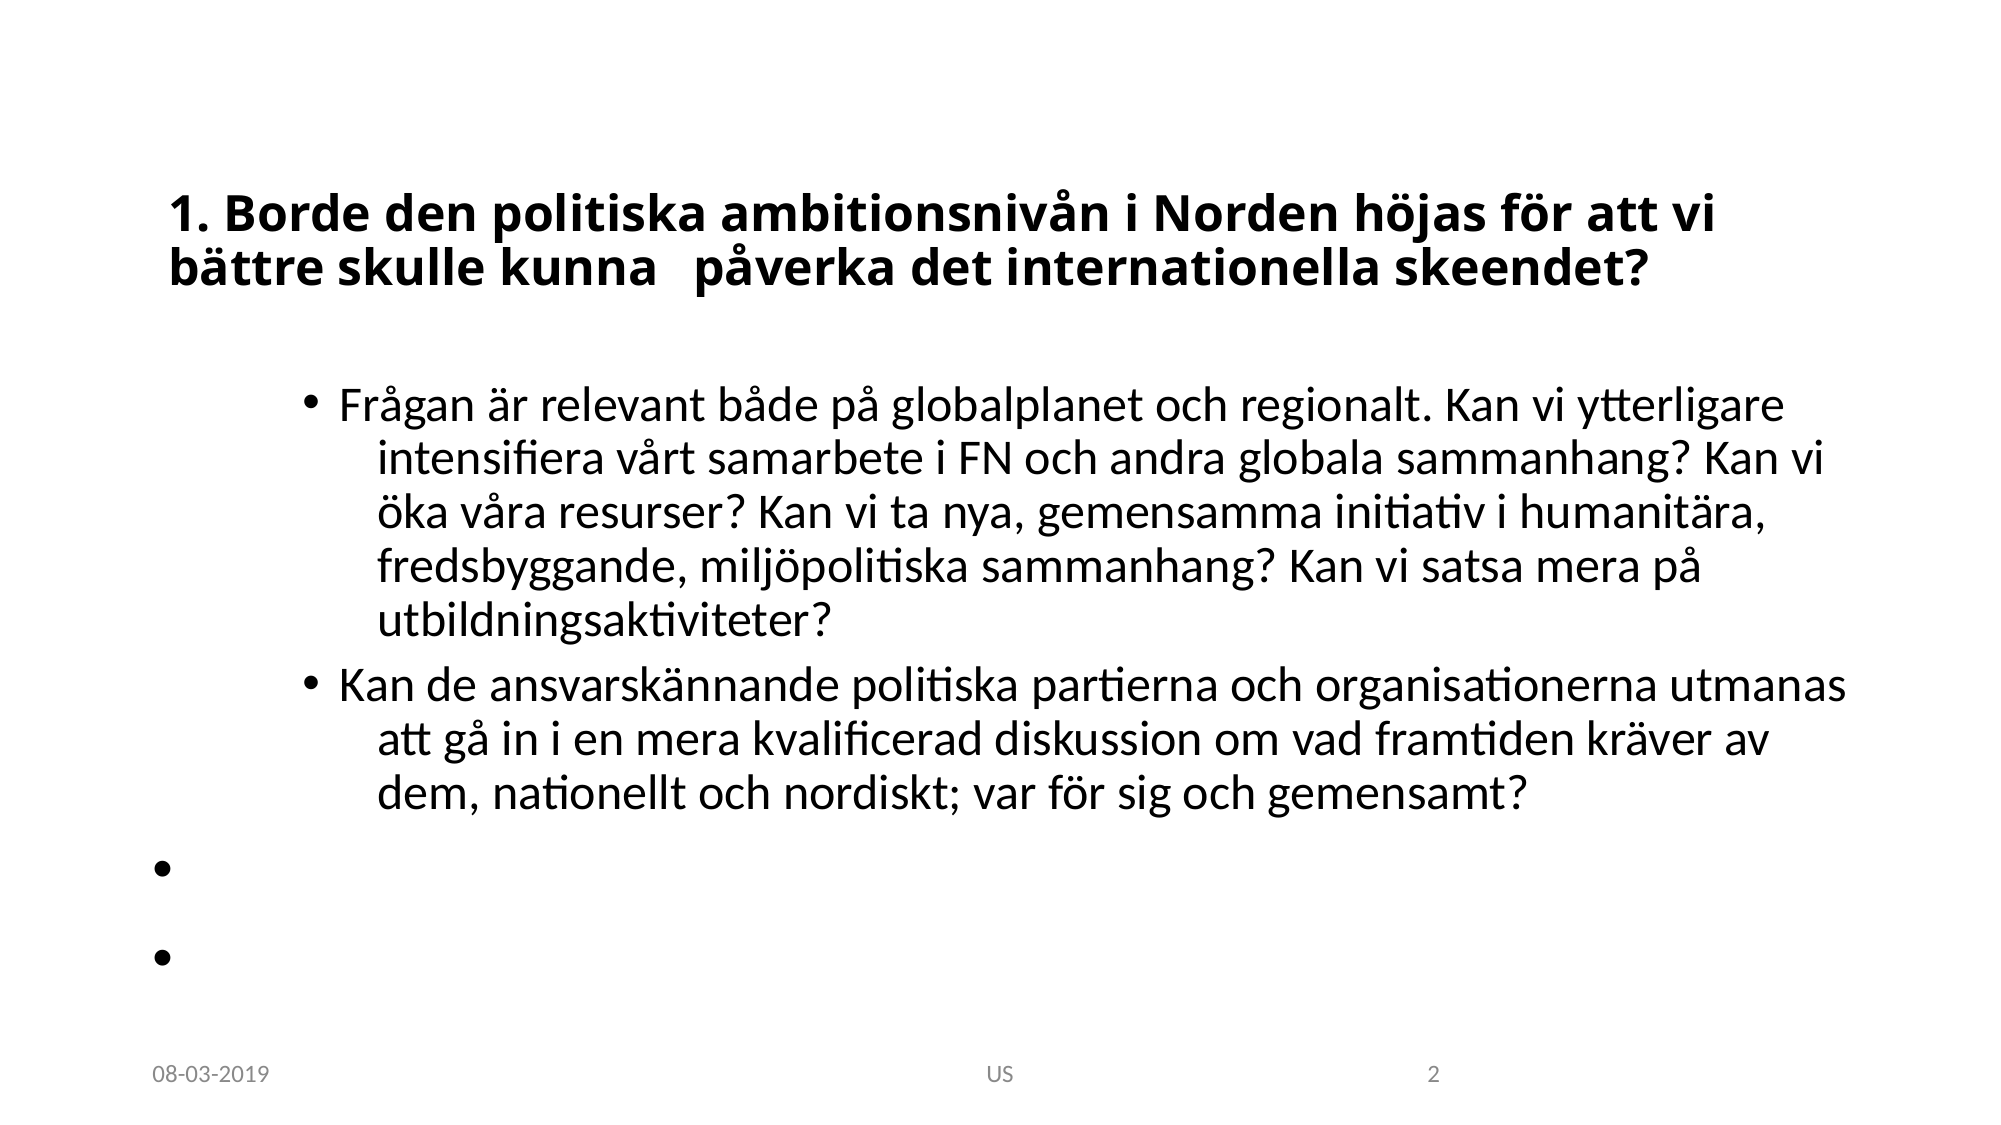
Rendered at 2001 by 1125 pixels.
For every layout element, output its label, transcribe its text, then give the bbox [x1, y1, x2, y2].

title 1. Borde den politiska ambitionsnivån i Norden höjas för att vi bättre skulle kunna påverka det internationella skeendet? [153, 181, 1863, 270]
text_box 08-03-2019 [137, 1042, 588, 1103]
text_box US [662, 1042, 1338, 1103]
text_box [1412, 1042, 1863, 1103]
list Frågan är relevant både på globalplanet och regionalt. Kan vi ytterligare intensifiera vårt samarbete i FN och andra globala sammanhang? Kan vi öka våra resurser? Kan vi ta nya, gemensamma initiativ i humanitära, fredsbyggande, miljöpolitiska sammanhang? Kan vi satsa mera på utbildningsaktiviteter? Kan de ansvarskännande politiska partierna och organisationerna utmanas att gå in i en mera kvalificerad diskussion om vad framtiden kräver av dem, nationellt och nordiskt; var för sig och gemensamt? [137, 370, 1863, 1014]
